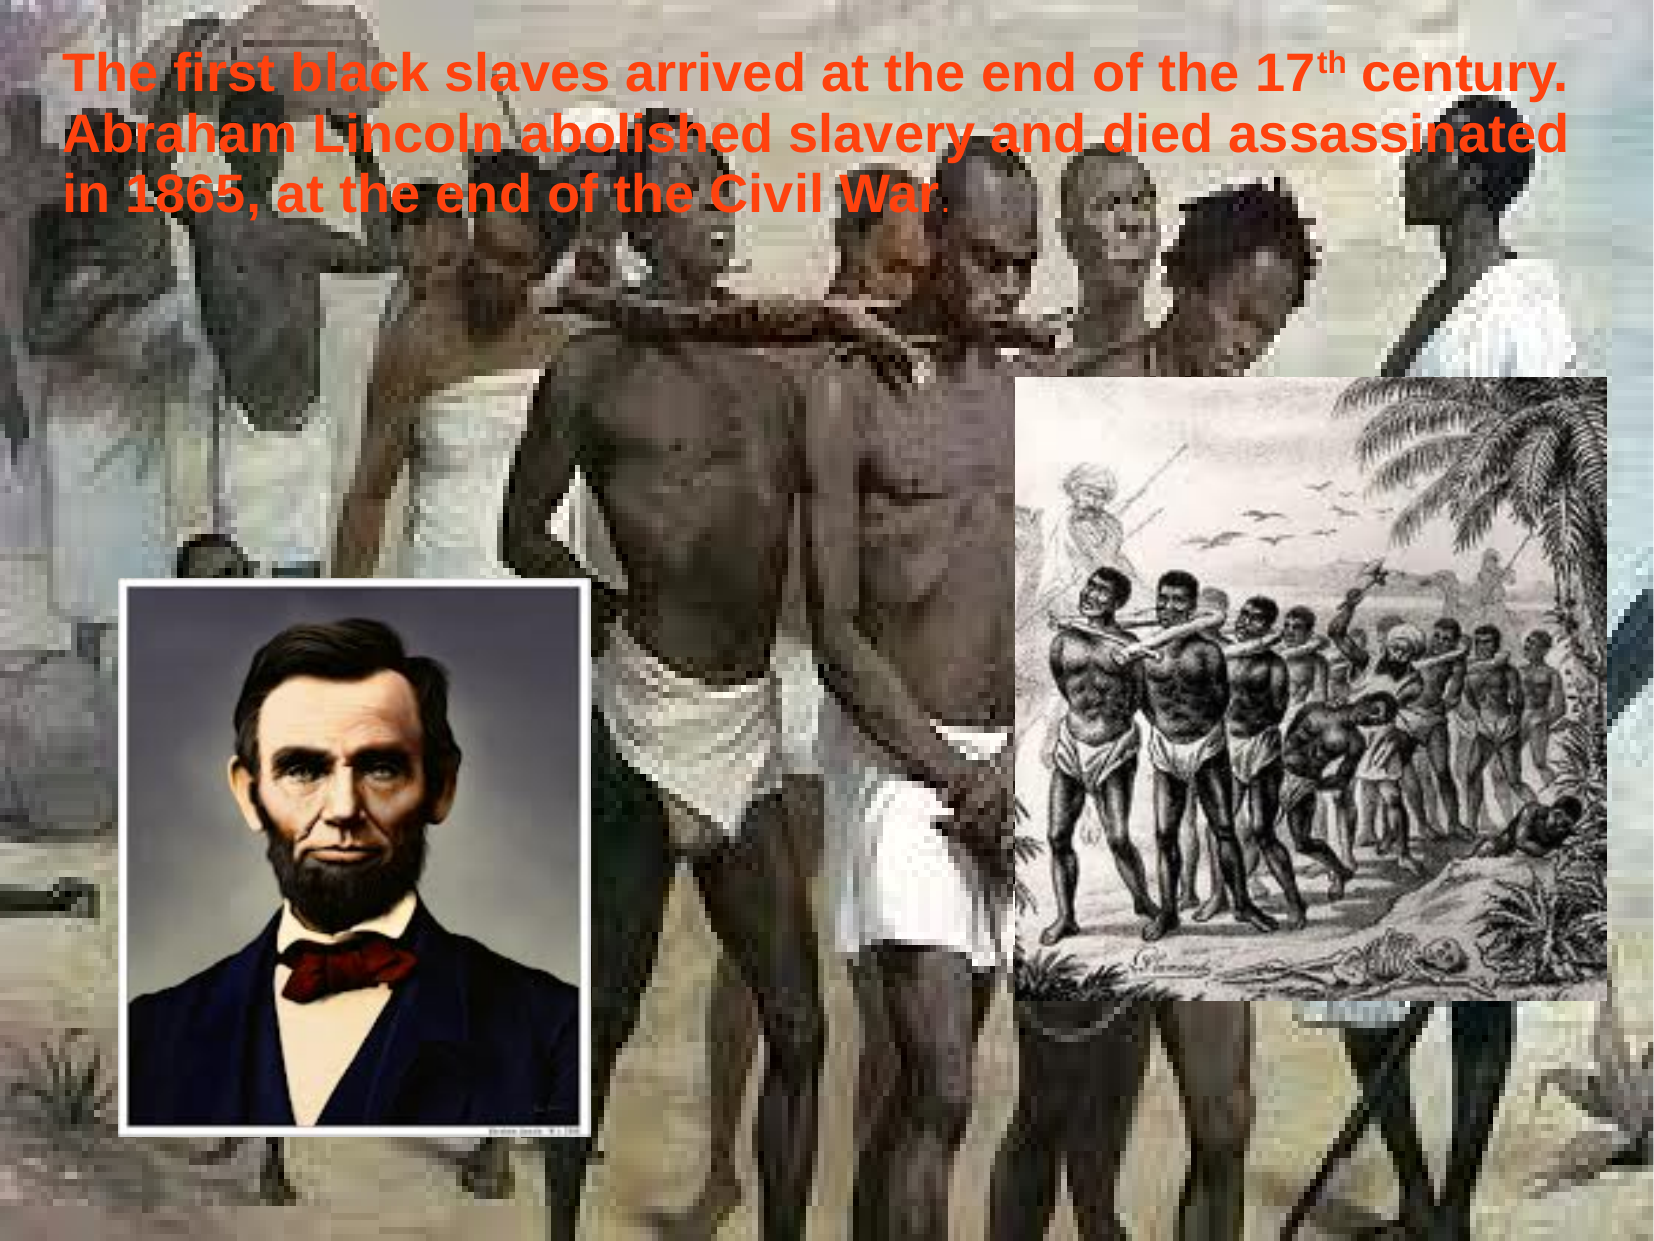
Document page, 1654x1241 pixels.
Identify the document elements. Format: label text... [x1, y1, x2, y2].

picture [0, 0, 1654, 1241]
text_box The first black slaves arrived at the end of the 17th century. Abraham Lincoln abolished slavery and died assassinated in 1865, at the end of the Civil War. [47, 35, 1607, 238]
